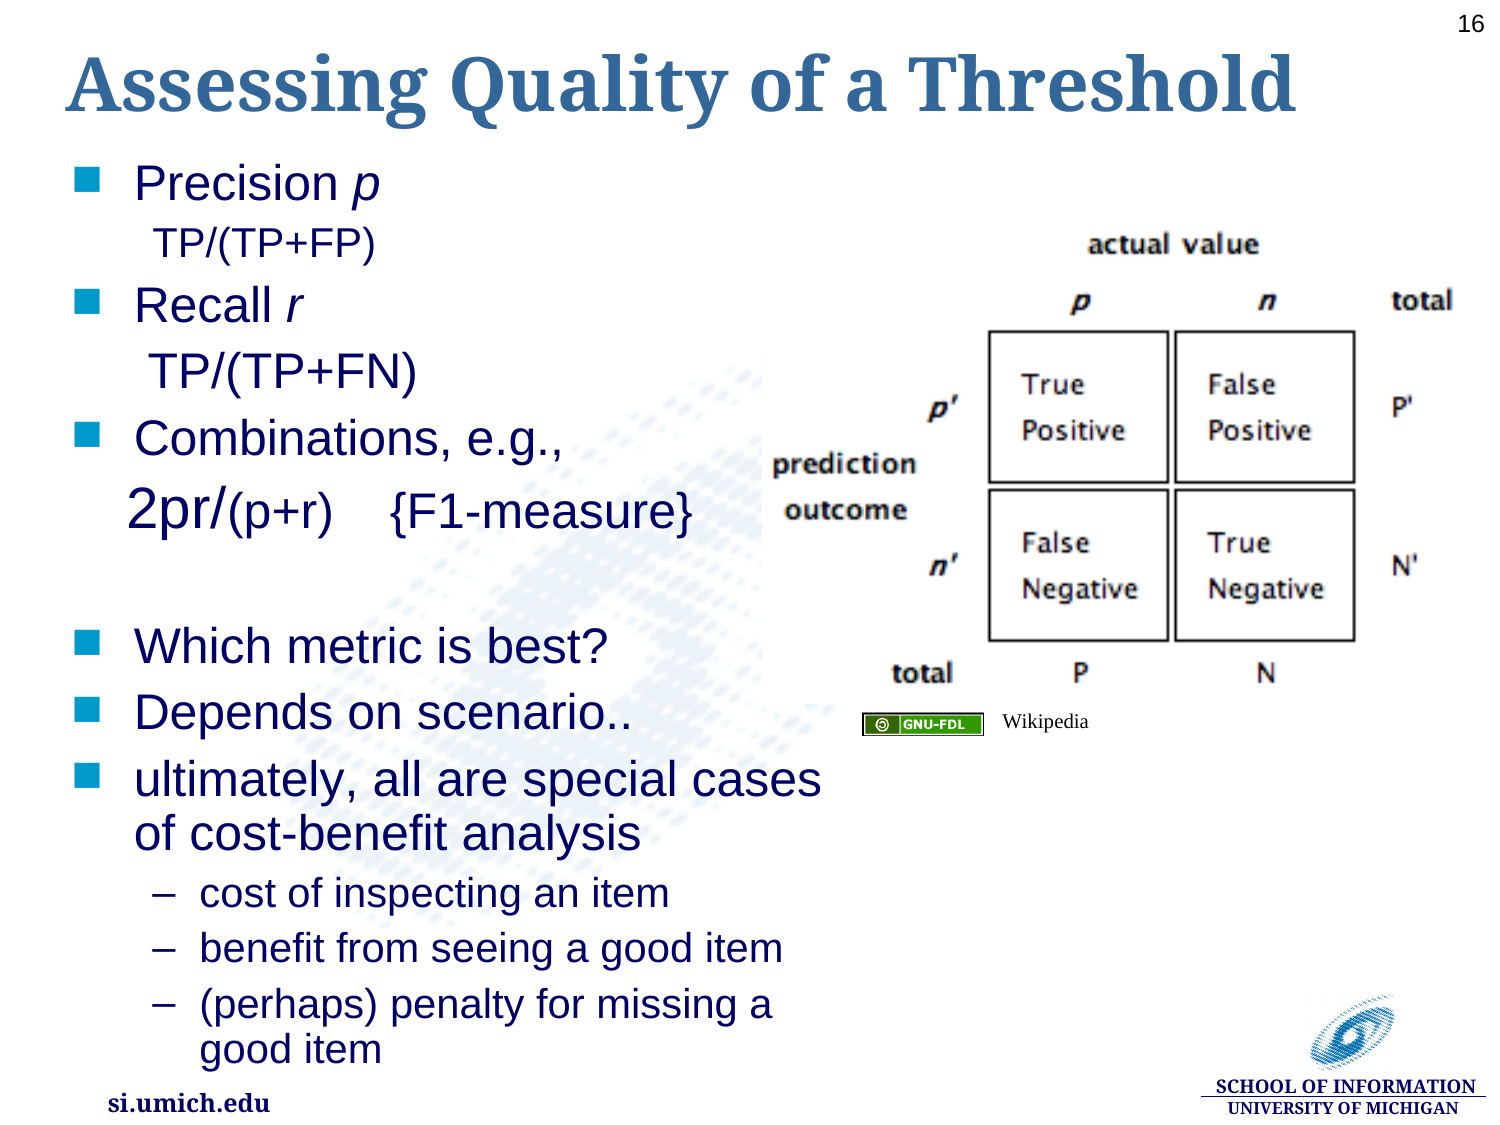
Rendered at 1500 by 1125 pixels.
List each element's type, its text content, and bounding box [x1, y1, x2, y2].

text_box Wikipedia [987, 699, 1463, 751]
list Precision p TP/(TP+FP) Recall r TP/(TP+FN) Combinations, e.g., 2pr/(p+r) {F1-measure} Which metric is best? Depends on scenario.. ultimately, all are special cases of cost-benefit analysis cost of inspecting an item benefit from seeing a good item (perhaps) penalty for missing a good item [62, 149, 838, 1125]
text_box <number> [1337, 0, 1500, 51]
picture [1299, 987, 1401, 1073]
picture [762, 224, 1476, 953]
title Assessing Quality of a Threshold [50, 0, 1326, 175]
